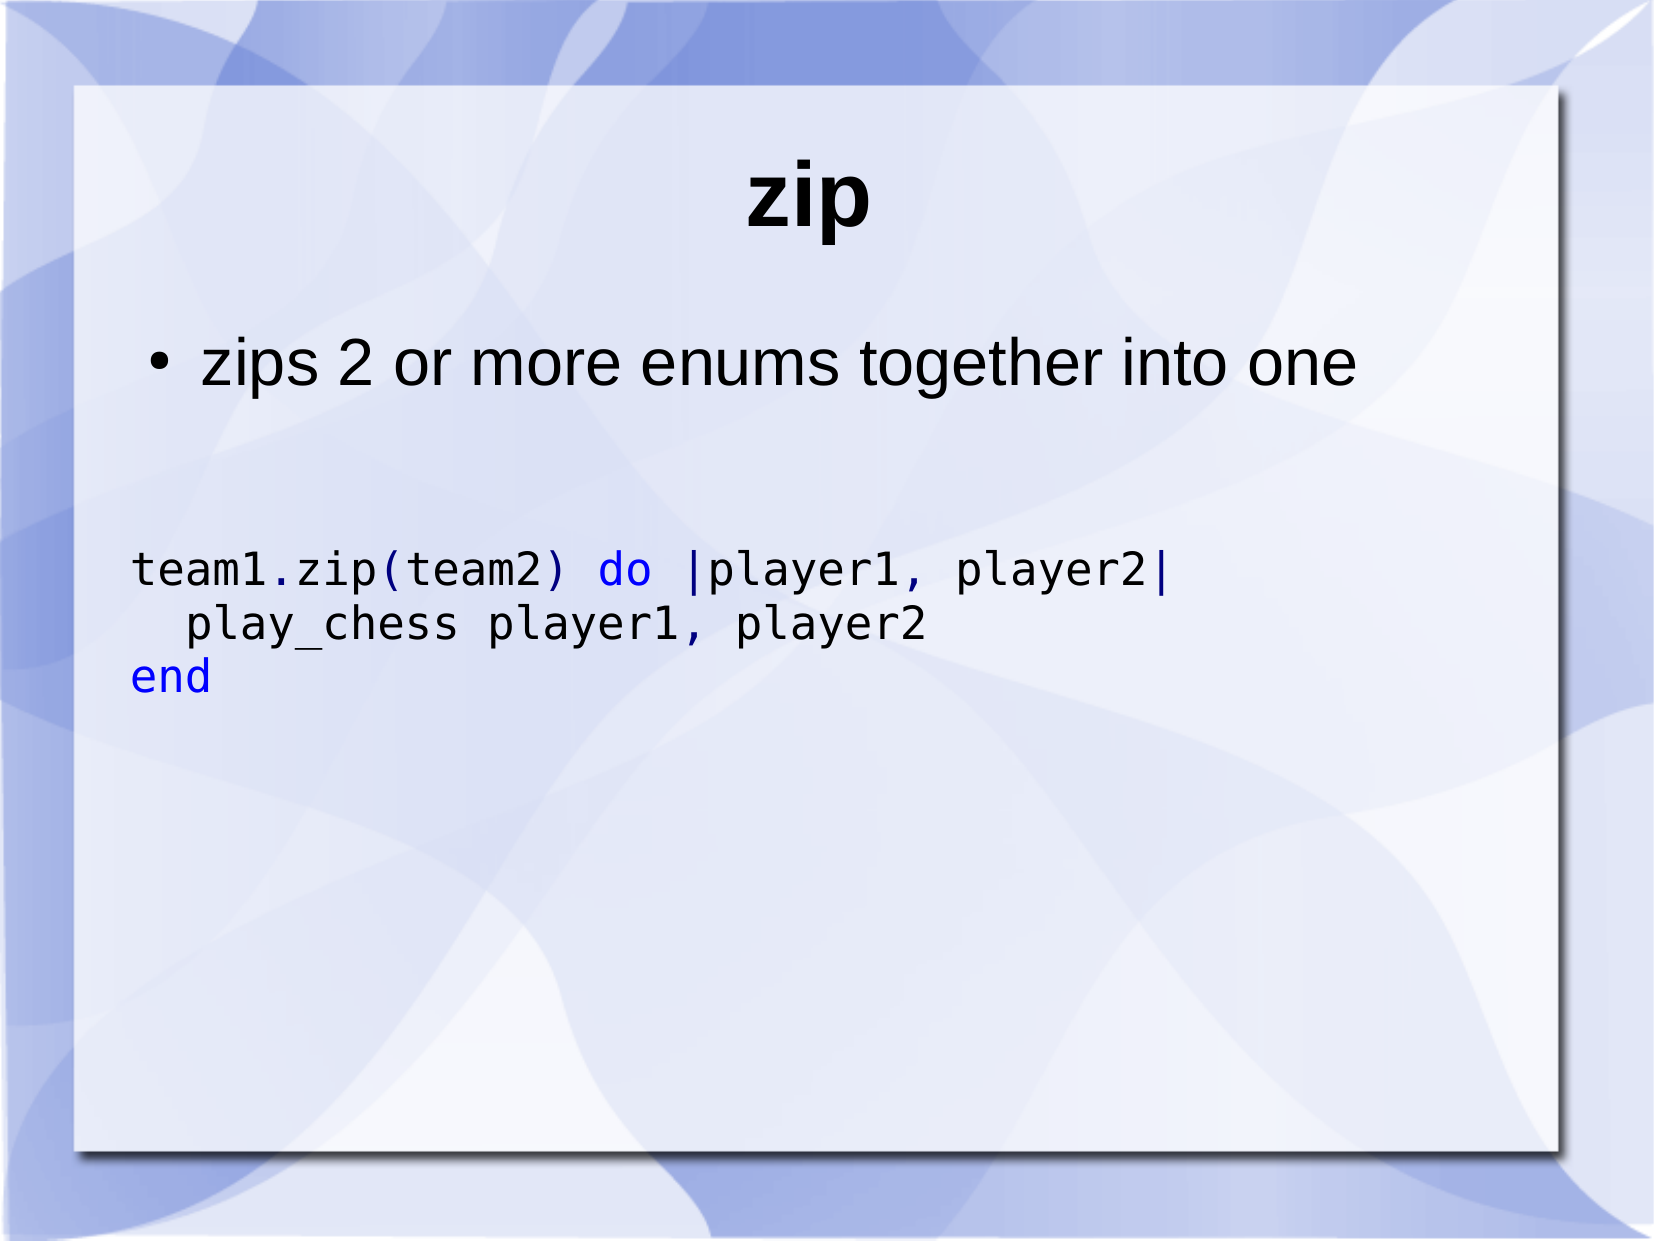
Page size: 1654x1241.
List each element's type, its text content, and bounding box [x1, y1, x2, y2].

picture [0, 0, 1654, 1241]
list zips 2 or more enums together into one [129, 324, 1489, 488]
title zip [82, 90, 1536, 298]
text_box team1.zip(team2) do |player1, player2| play_chess player1, player2 end [129, 543, 1501, 751]
